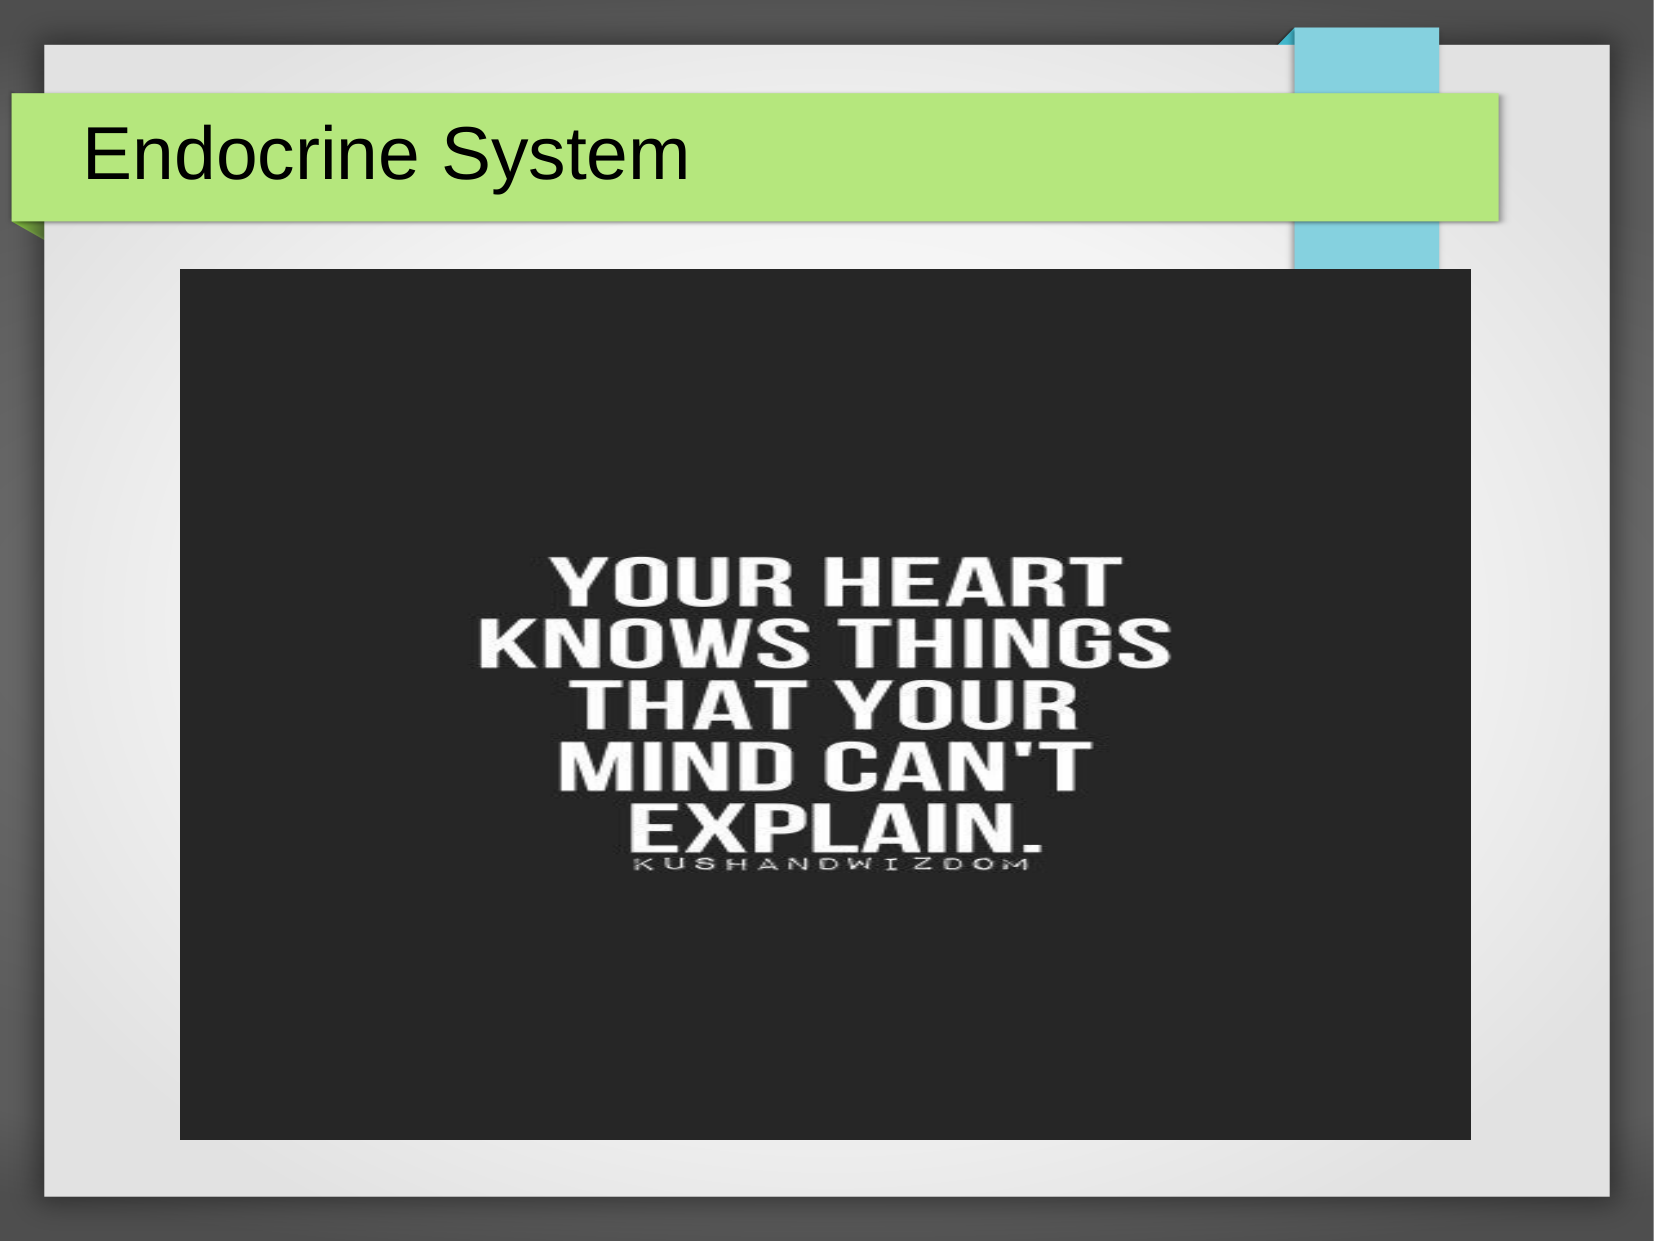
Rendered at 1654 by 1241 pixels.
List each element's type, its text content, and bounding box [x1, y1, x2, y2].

picture [0, 0, 1654, 1241]
title Endocrine System [82, 94, 1264, 213]
